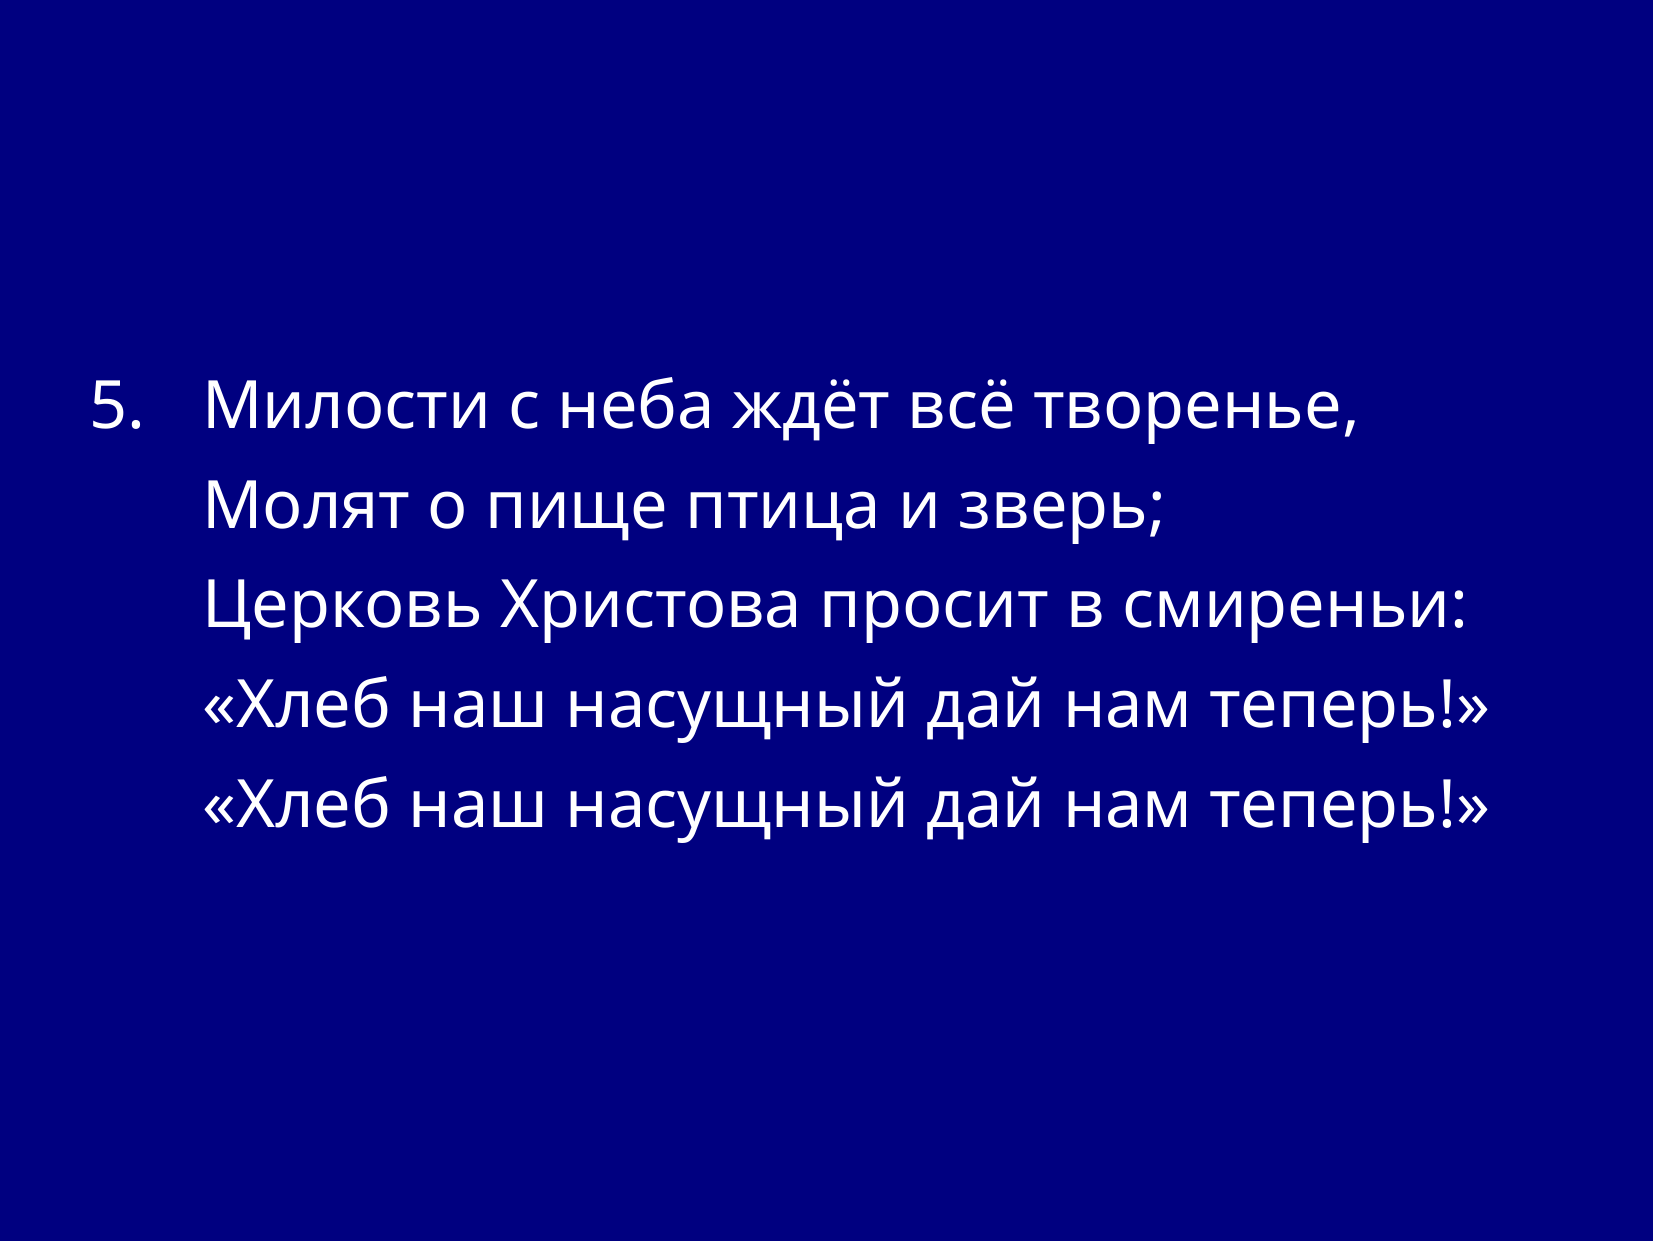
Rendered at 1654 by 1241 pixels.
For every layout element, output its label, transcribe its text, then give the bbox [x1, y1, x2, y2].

text_box 5. Милости с неба ждёт всё творенье, Молят о пище птица и зверь; Церковь Христова просит в смиреньи: «Хлеб наш насущный дай нам теперь!» «Хлеб наш насущный дай нам теперь!» [75, 150, 1653, 1163]
